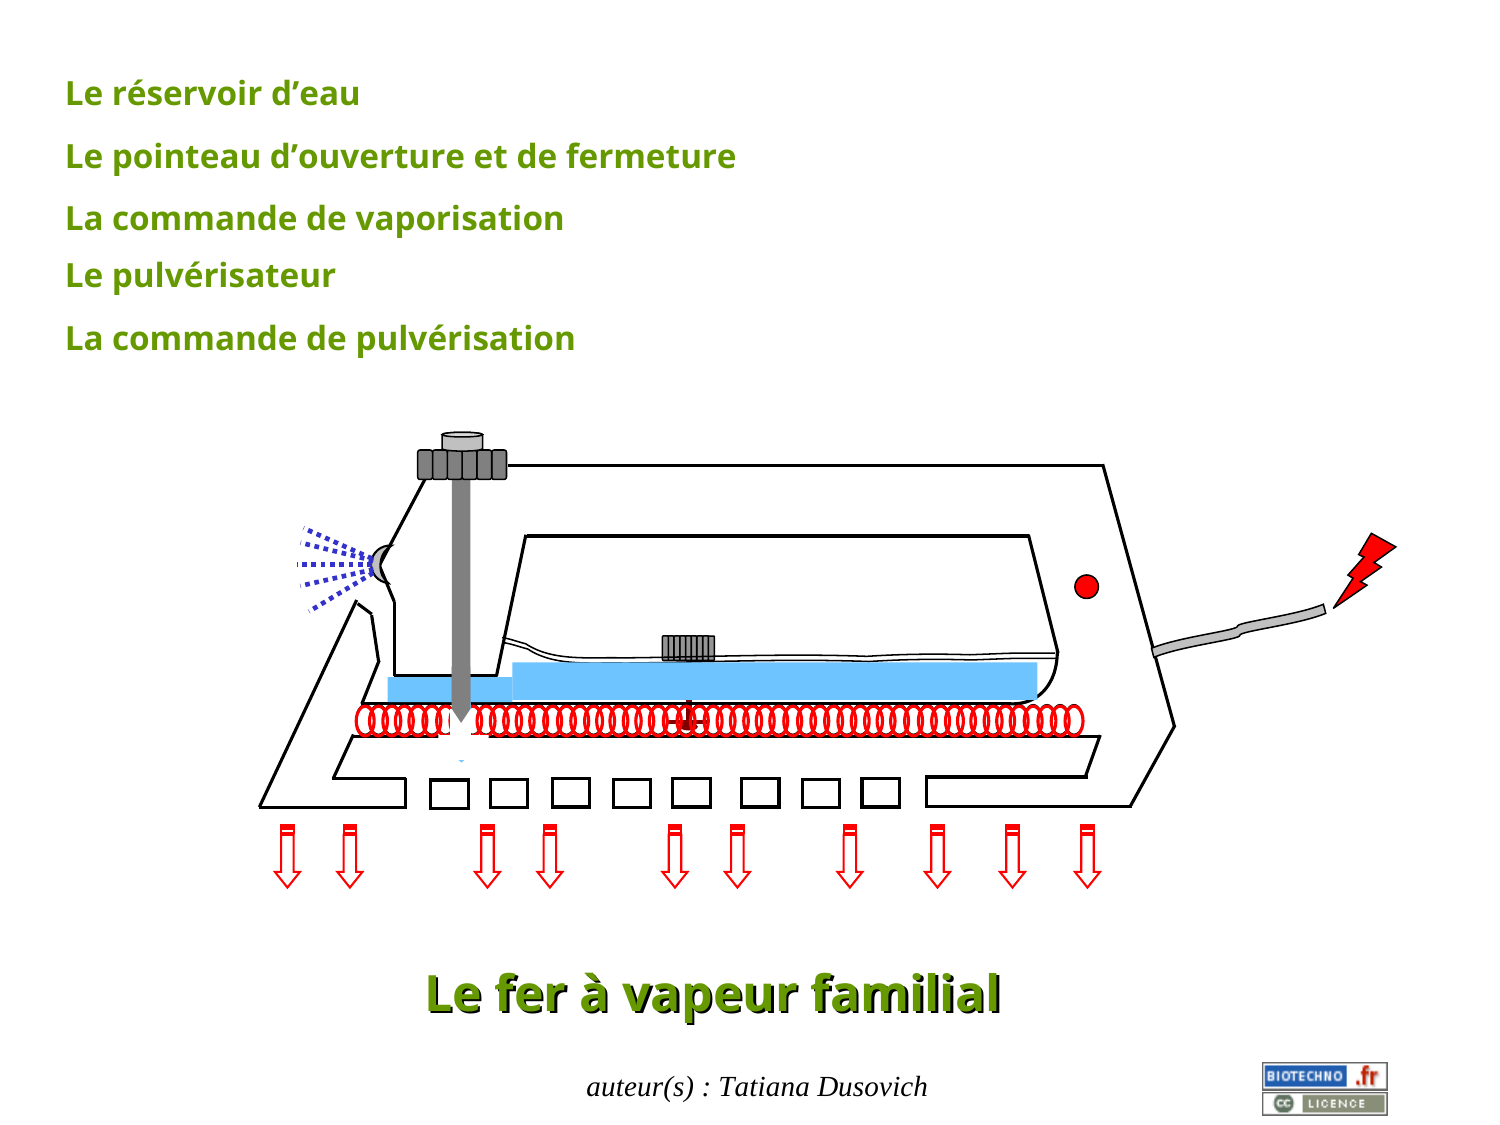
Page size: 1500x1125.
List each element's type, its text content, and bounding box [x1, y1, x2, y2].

text_box [552, 778, 590, 807]
text_box La commande de pulvérisation [49, 307, 913, 368]
text_box [802, 779, 840, 808]
text_box Le pointeau d’ouverture et de fermeture [50, 124, 1013, 186]
text_box [837, 834, 863, 888]
text_box [481, 829, 494, 833]
text_box [490, 779, 528, 808]
text_box La commande de vaporisation [49, 187, 601, 244]
text_box [387, 435, 1038, 763]
text_box [344, 829, 356, 833]
text_box [672, 778, 711, 807]
text_box [662, 635, 715, 656]
text_box [1151, 604, 1326, 658]
text_box [1081, 829, 1094, 833]
text_box Le pulvérisateur [49, 244, 601, 306]
text_box [862, 778, 900, 807]
text_box [1333, 533, 1396, 609]
text_box [924, 834, 951, 888]
text_box [741, 778, 780, 807]
picture [1262, 1062, 1388, 1091]
text_box [1074, 834, 1101, 888]
text_box [731, 829, 744, 833]
text_box [682, 723, 690, 730]
picture [1262, 1092, 1388, 1116]
text_box [1006, 829, 1019, 833]
text_box [372, 545, 392, 584]
text_box [613, 779, 651, 808]
text_box [931, 829, 944, 833]
text_box [274, 834, 300, 888]
text_box [281, 829, 294, 833]
text_box [430, 779, 469, 809]
text_box [474, 834, 501, 888]
text_box Le fer à vapeur familial [312, 949, 1113, 1034]
text_box [669, 829, 681, 833]
text_box [724, 834, 750, 888]
text_box [662, 834, 688, 888]
text_box [1074, 574, 1099, 599]
text_box [844, 829, 856, 833]
text_box [544, 829, 556, 833]
text_box Le réservoir d’eau [50, 62, 501, 124]
text_box [999, 834, 1026, 888]
text_box [537, 834, 563, 888]
text_box [337, 834, 363, 888]
